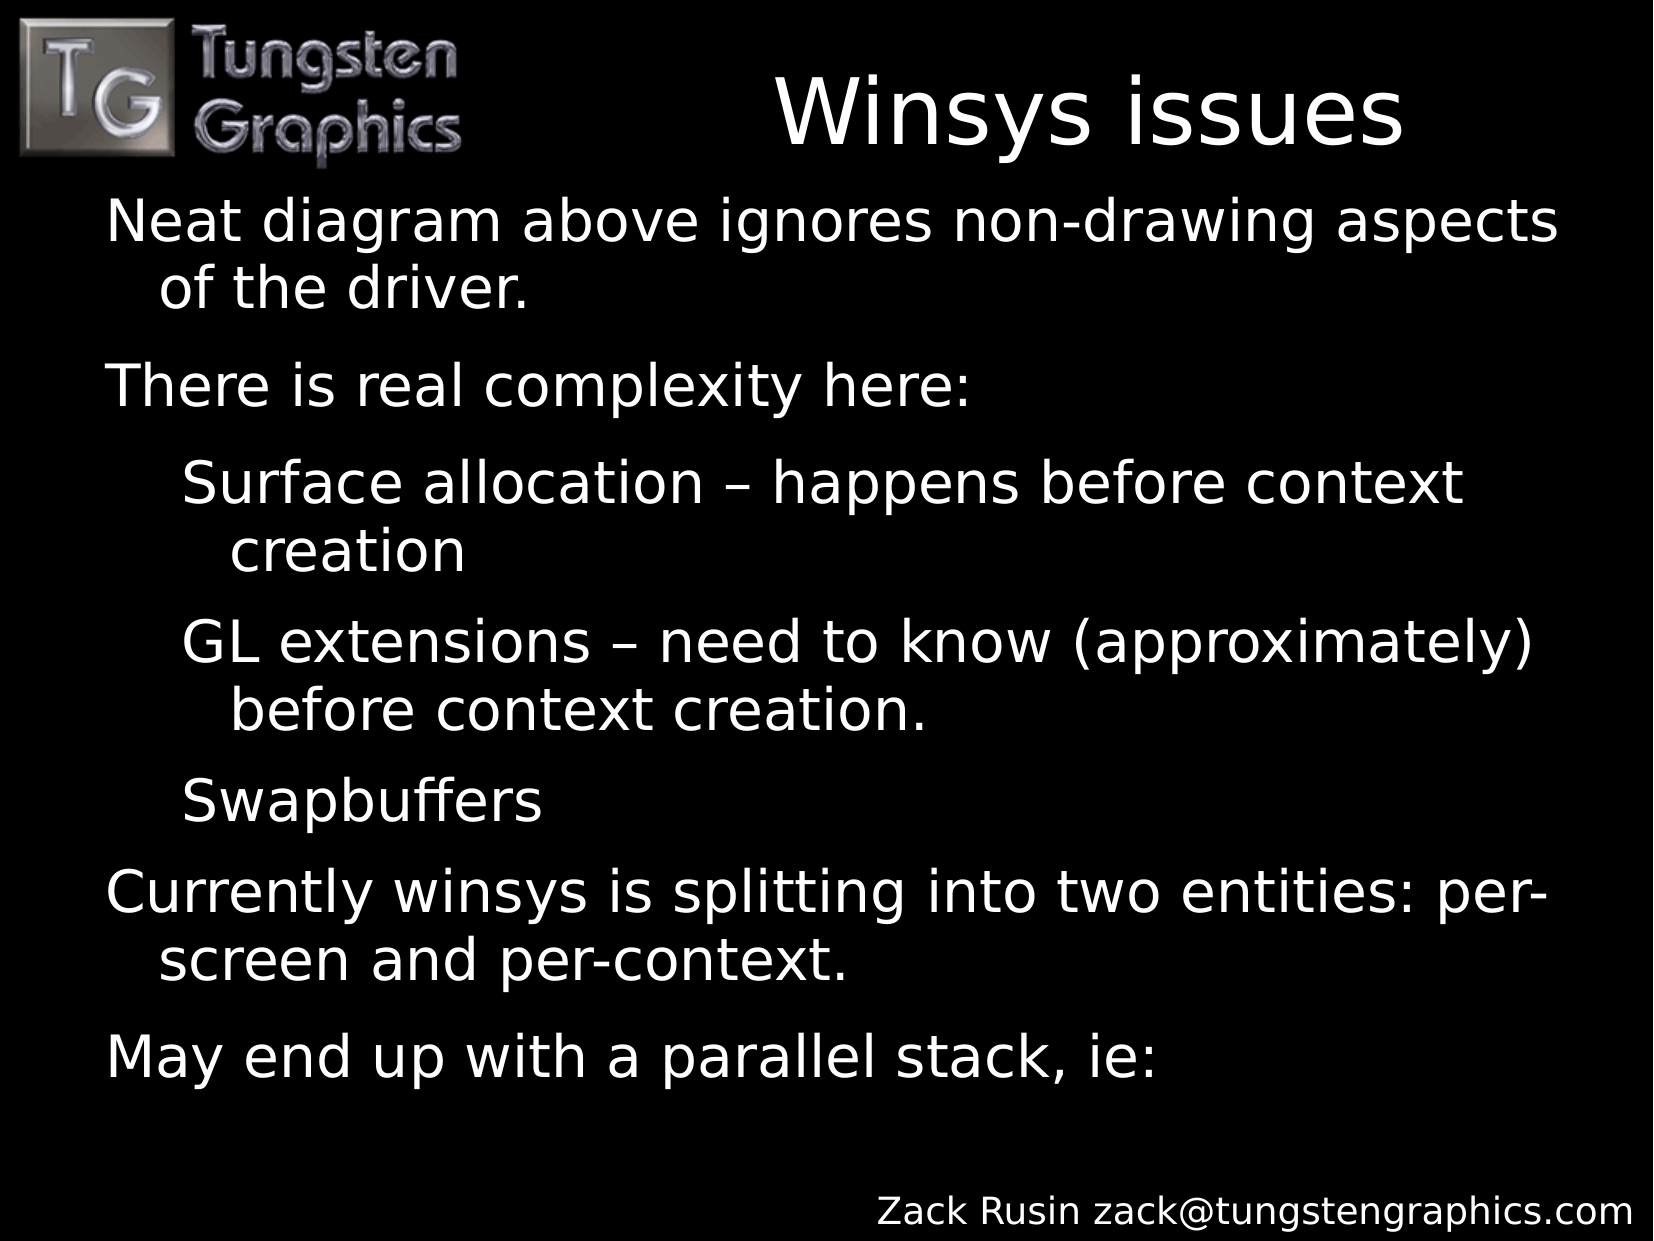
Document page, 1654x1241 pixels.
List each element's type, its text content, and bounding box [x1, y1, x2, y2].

list Neat diagram above ignores non-drawing aspects of the driver. There is real complexity here: Surface allocation – happens before context creation GL extensions – need to know (approximately) before context creation. Swapbuffers Currently winsys is splitting into two entities: per-screen and per-context. May end up with a parallel stack, ie: [87, 187, 1576, 1163]
text_box Zack Rusin zack@tungstengraphics.com [787, 1182, 1651, 1241]
picture [0, 0, 555, 188]
title Winsys issues [567, 37, 1613, 188]
